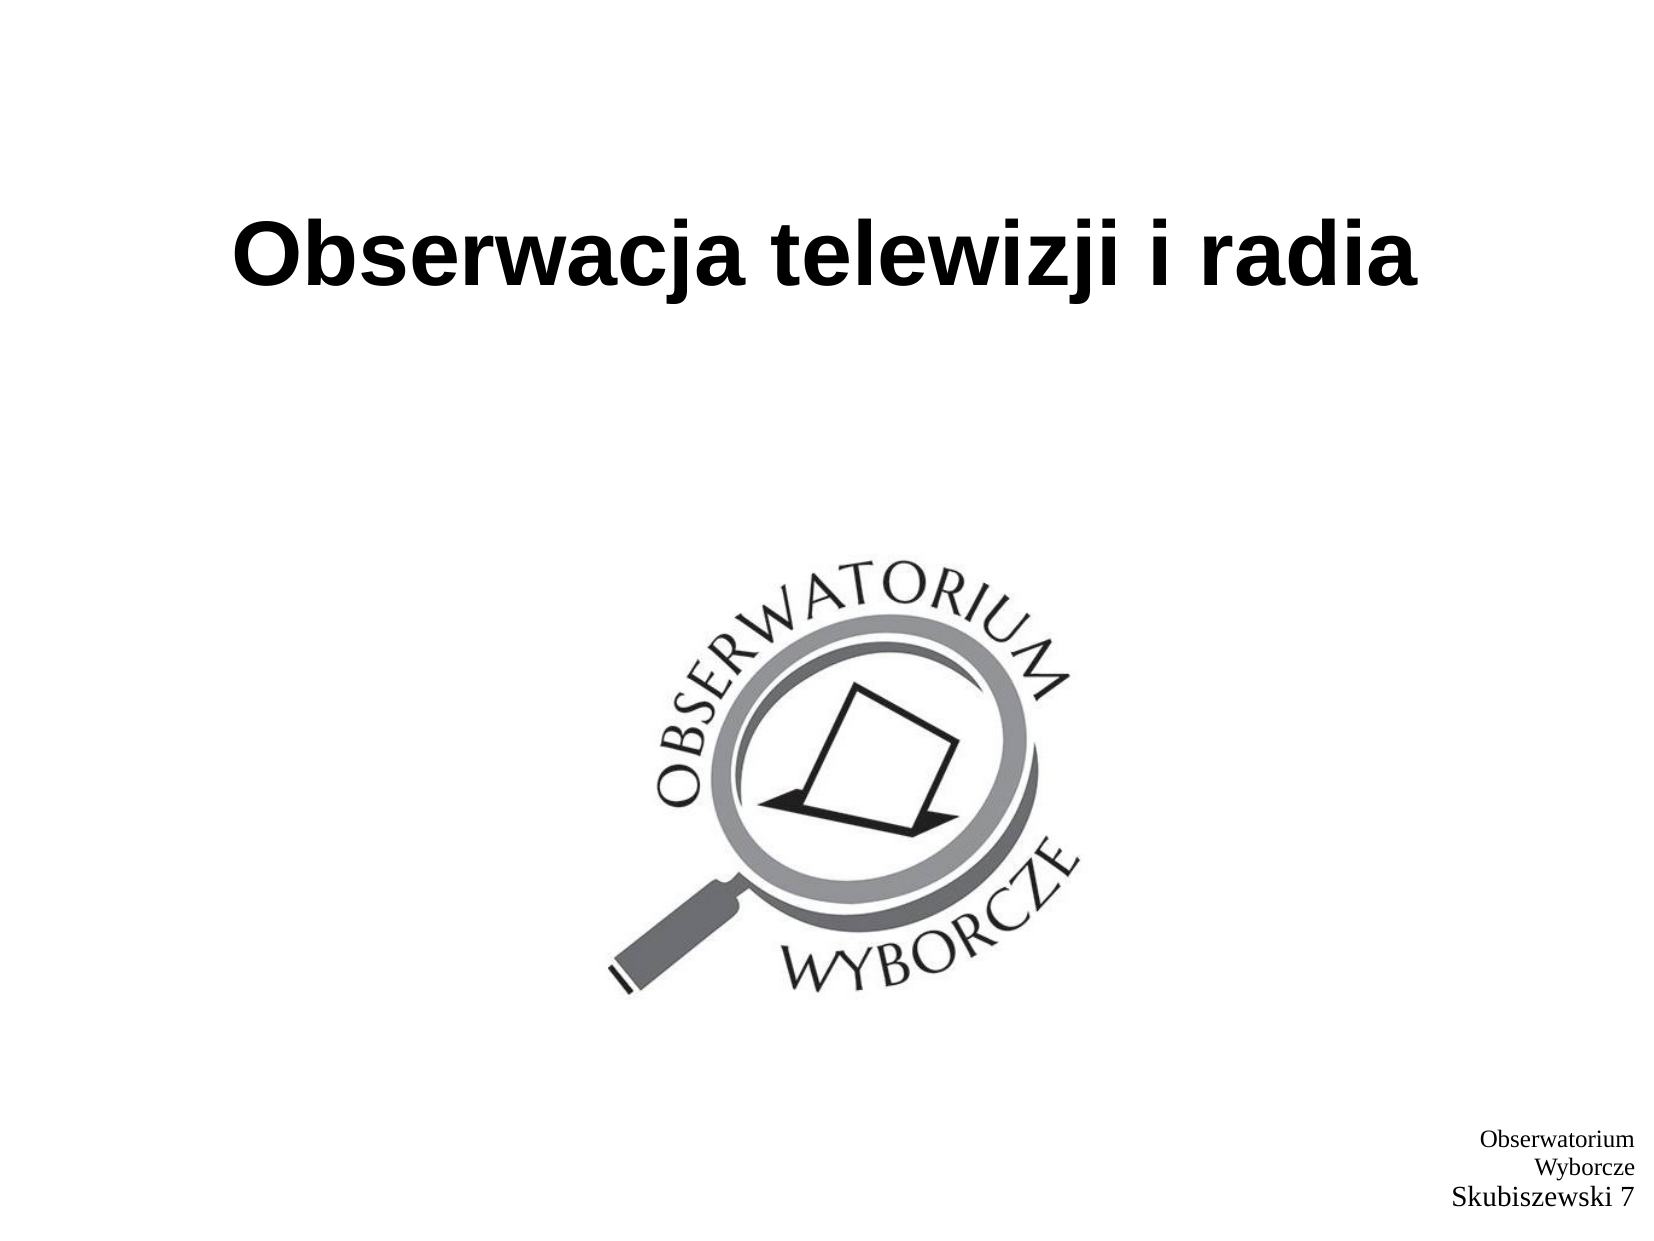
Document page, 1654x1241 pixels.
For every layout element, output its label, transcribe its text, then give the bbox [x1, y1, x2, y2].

picture [450, 554, 1242, 1001]
title Obserwacja telewizji i radia [80, 99, 1569, 511]
